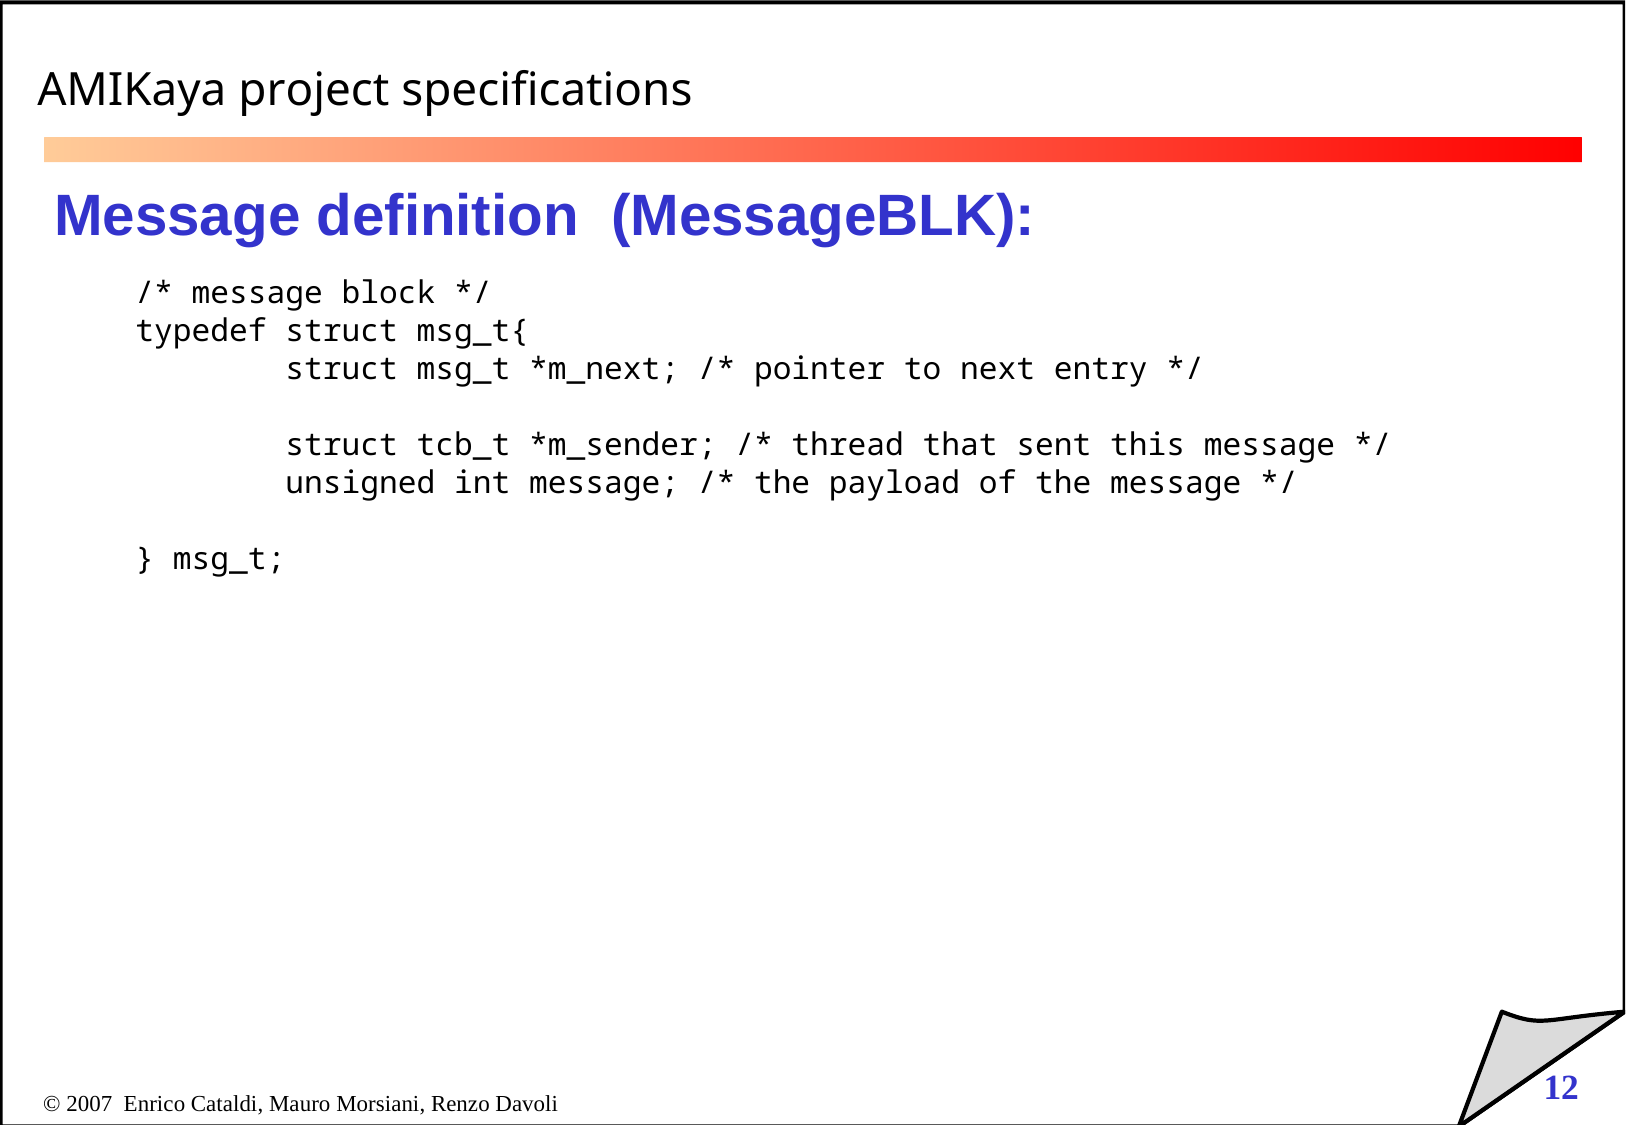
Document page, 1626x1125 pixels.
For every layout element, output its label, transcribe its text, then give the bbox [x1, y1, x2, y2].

list Message definition (MessageBLK): [54, 187, 1571, 840]
title AMIKaya project specifications [37, 44, 1587, 131]
text_box /* message block */ typedef struct msg_t{ struct msg_t *m_next; /* pointer to next entry */ struct tcb_t *m_sender; /* thread that sent this message */ unsigned int message; /* the payload of the message */ } msg_t; [120, 265, 1520, 551]
